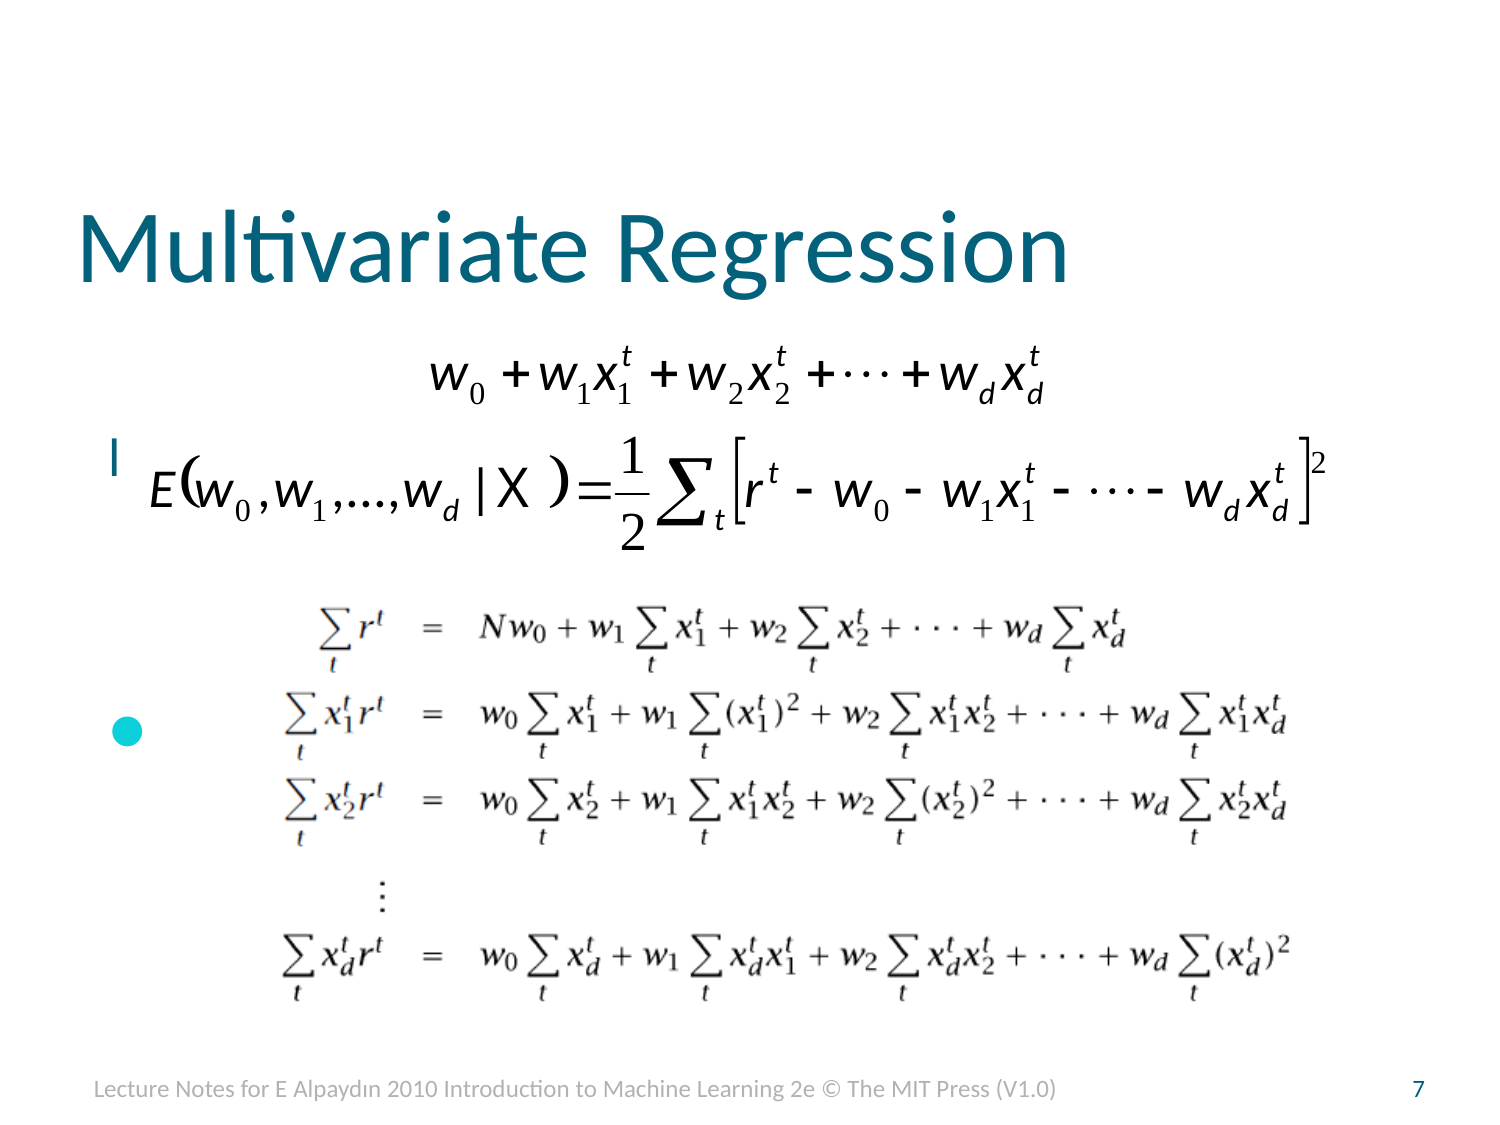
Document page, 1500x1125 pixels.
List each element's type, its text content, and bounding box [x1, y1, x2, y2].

footer Lecture Notes for E Alpaydın 2010 Introduction to Machine Learning 2e © The MIT Press (V1.0) [93, 1042, 1254, 1103]
list l [93, 421, 1444, 1060]
picture [268, 587, 1336, 1017]
slide_number <number> [1299, 1060, 1425, 1103]
title Multivariate Regression [75, 115, 1425, 303]
chart [141, 332, 1336, 561]
